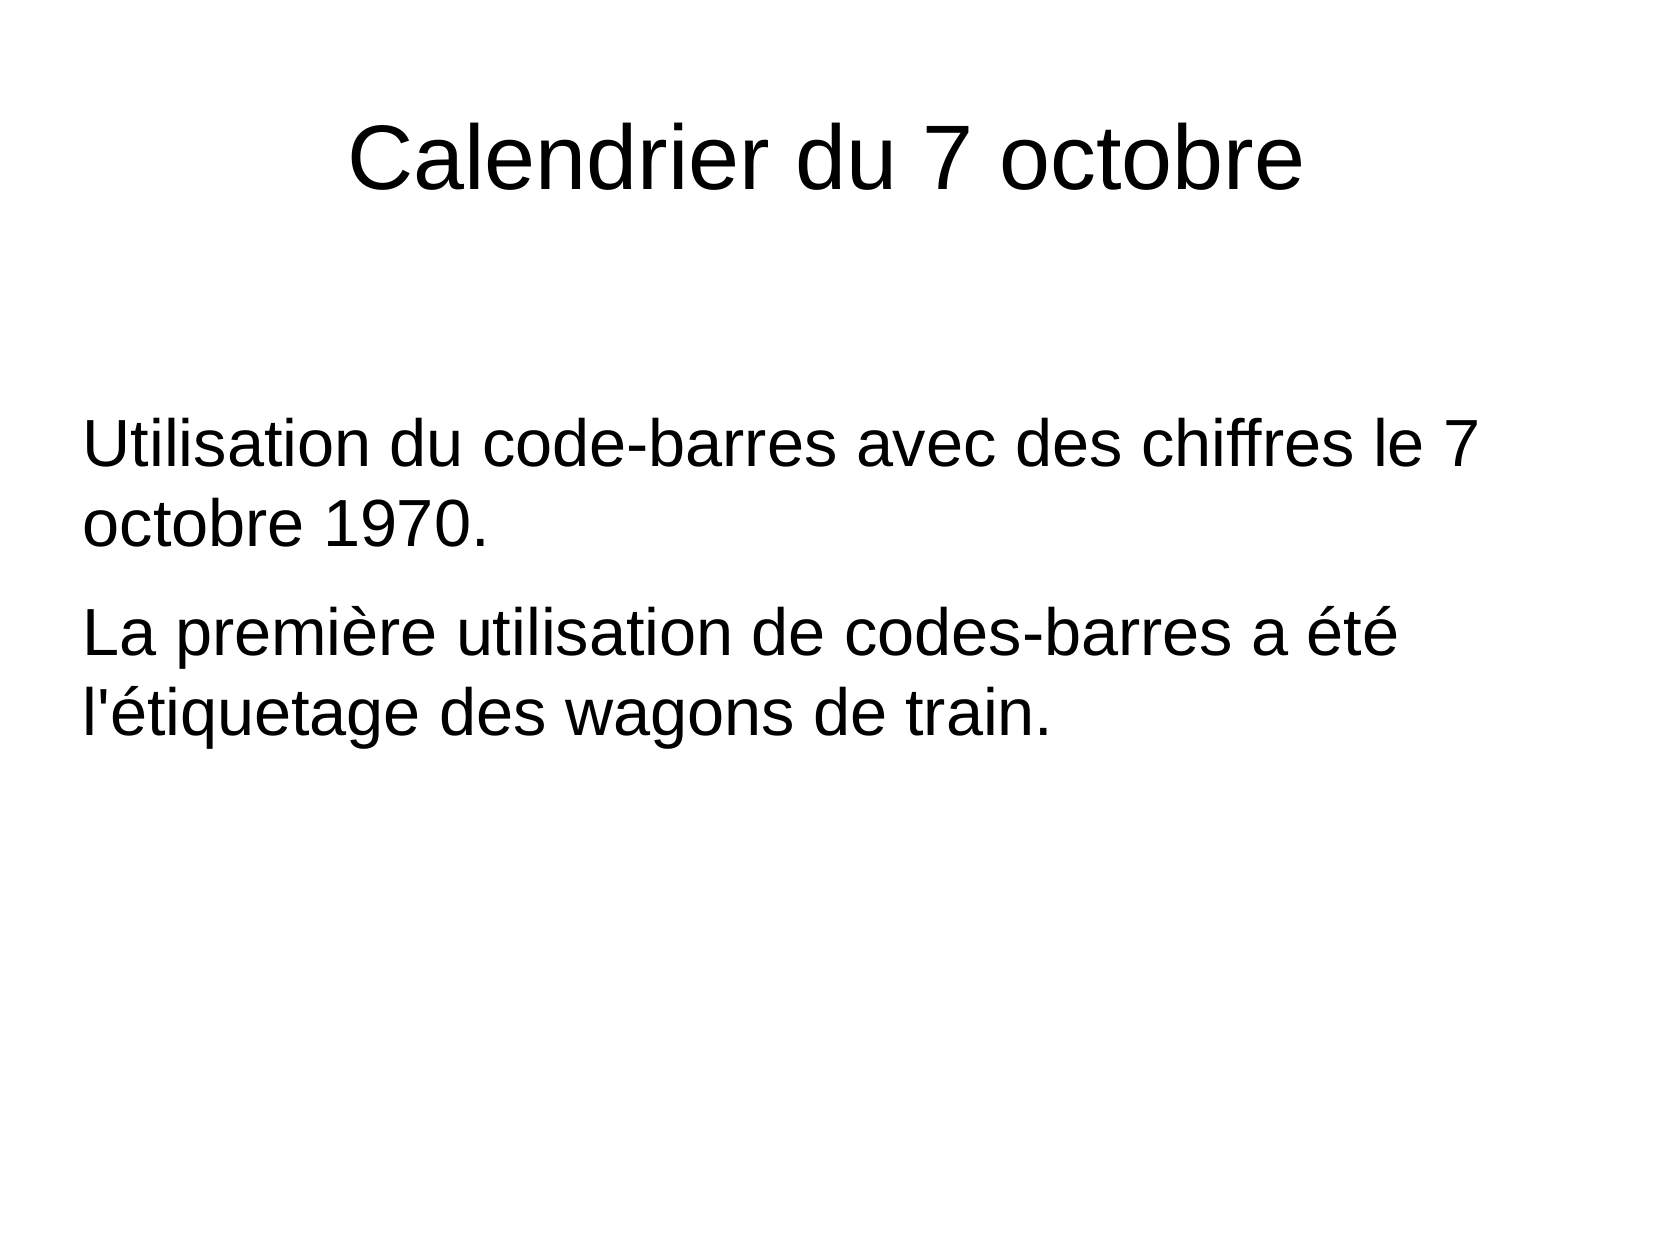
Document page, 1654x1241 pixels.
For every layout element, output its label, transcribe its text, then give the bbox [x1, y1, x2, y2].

list Utilisation du code-barres avec des chiffres le 7 octobre 1970. La première utilisation de codes-barres a été l'étiquetage des wagons de train. [82, 290, 1571, 749]
title Calendrier du 7 octobre [82, 49, 1571, 257]
